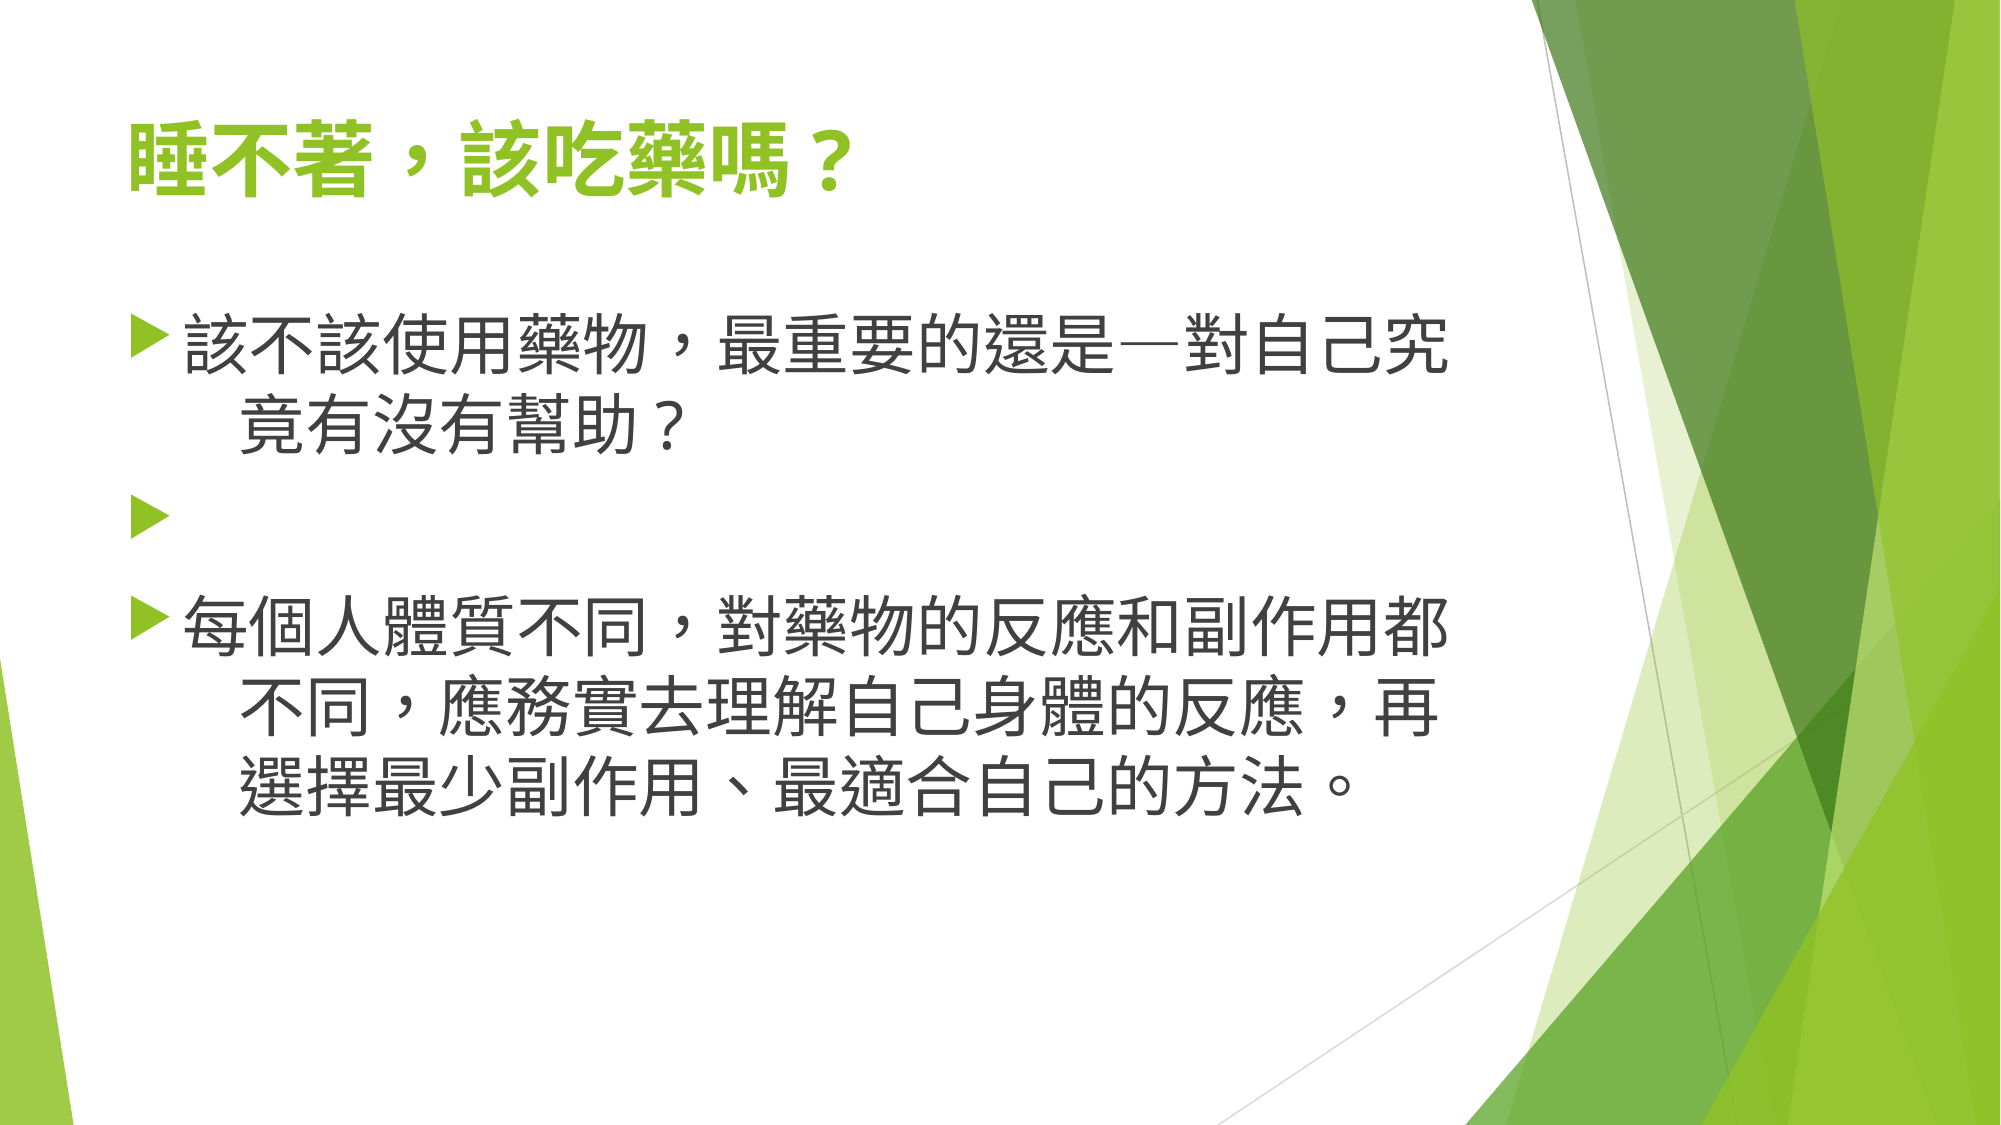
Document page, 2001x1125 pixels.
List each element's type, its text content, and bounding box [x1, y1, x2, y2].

title 睡不著，該吃藥嗎? [111, 99, 1522, 295]
list 該不該使用藥物，最重要的還是—對自己究竟有沒有幫助? 每個人體質不同，對藥物的反應和副作用都不同，應務實去理解自己身體的反應，再選擇最少副作用、最適合自己的方法。 [111, 295, 1522, 992]
